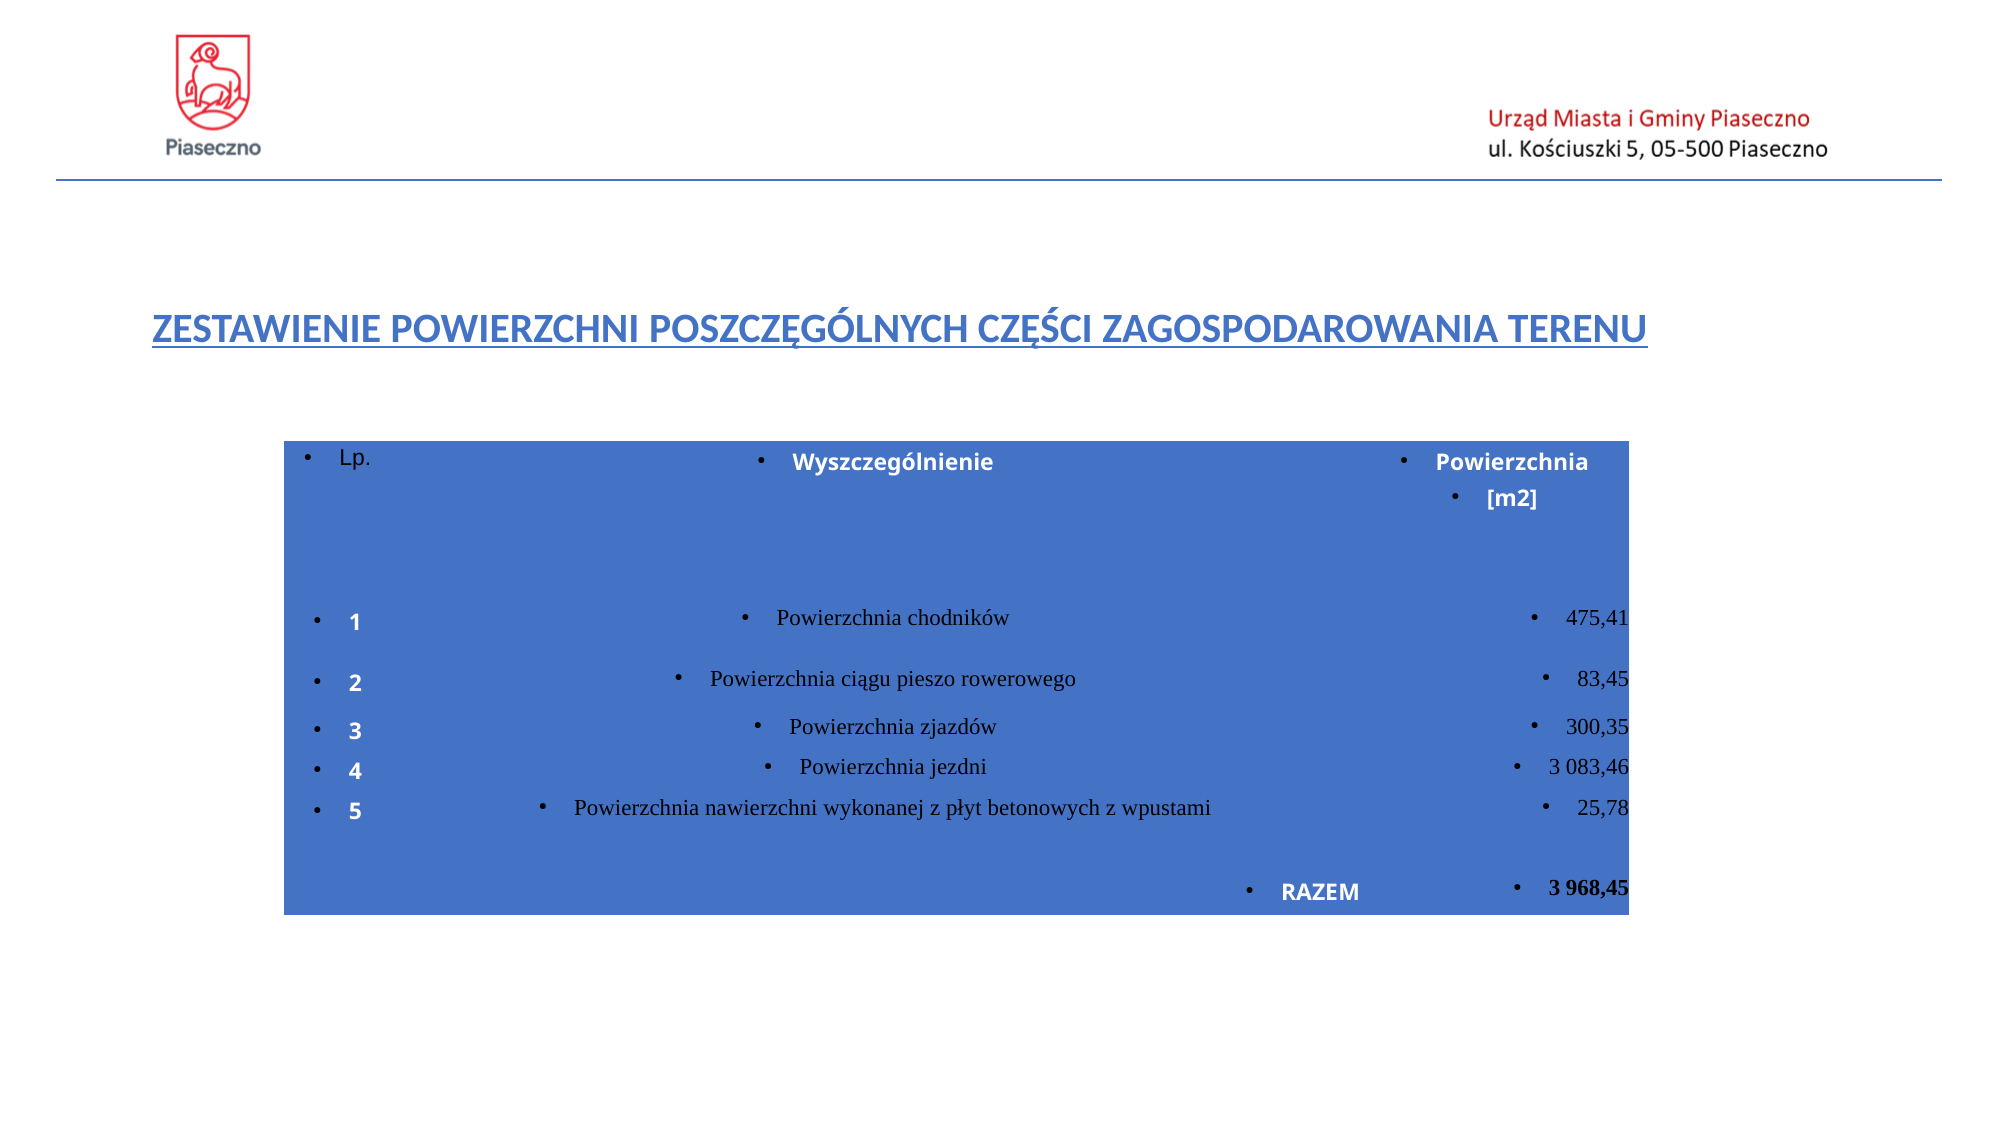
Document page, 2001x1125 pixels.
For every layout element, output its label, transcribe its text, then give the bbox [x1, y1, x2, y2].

table_header Lp. [284, 441, 391, 601]
table_cell 300,35 [1360, 710, 1629, 750]
table_cell Powierzchnia chodników [391, 601, 1360, 662]
table_cell 2 [284, 662, 391, 710]
table_cell Powierzchnia ciągu pieszo rowerowego [391, 662, 1360, 710]
table_cell Powierzchnia zjazdów [391, 710, 1360, 750]
table_cell 3 [284, 710, 391, 750]
picture [165, 34, 1855, 179]
table_cell 1 [284, 601, 391, 662]
table_cell 5 [284, 791, 391, 871]
table_header Wyszczególnienie [391, 441, 1360, 601]
table_header Powierzchnia [m2] [1360, 441, 1629, 601]
list ZESTAWIENIE POWIERZCHNI POSZCZĘGÓLNYCH CZĘŚCI ZAGOSPODAROWANIA TERENU [137, 299, 1863, 1014]
table_cell Powierzchnia nawierzchni wykonanej z płyt betonowych z wpustami [391, 791, 1360, 871]
table_cell 3 083,46 [1360, 750, 1629, 791]
table_cell Powierzchnia jezdni [391, 750, 1360, 791]
table_cell 3 968,45 [1360, 871, 1629, 915]
table_cell 83,45 [1360, 662, 1629, 710]
table_cell 475,41 [1360, 601, 1629, 662]
table_cell 4 [284, 750, 391, 791]
table_cell 25,78 [1360, 791, 1629, 871]
table_cell RAZEM [284, 871, 1360, 915]
